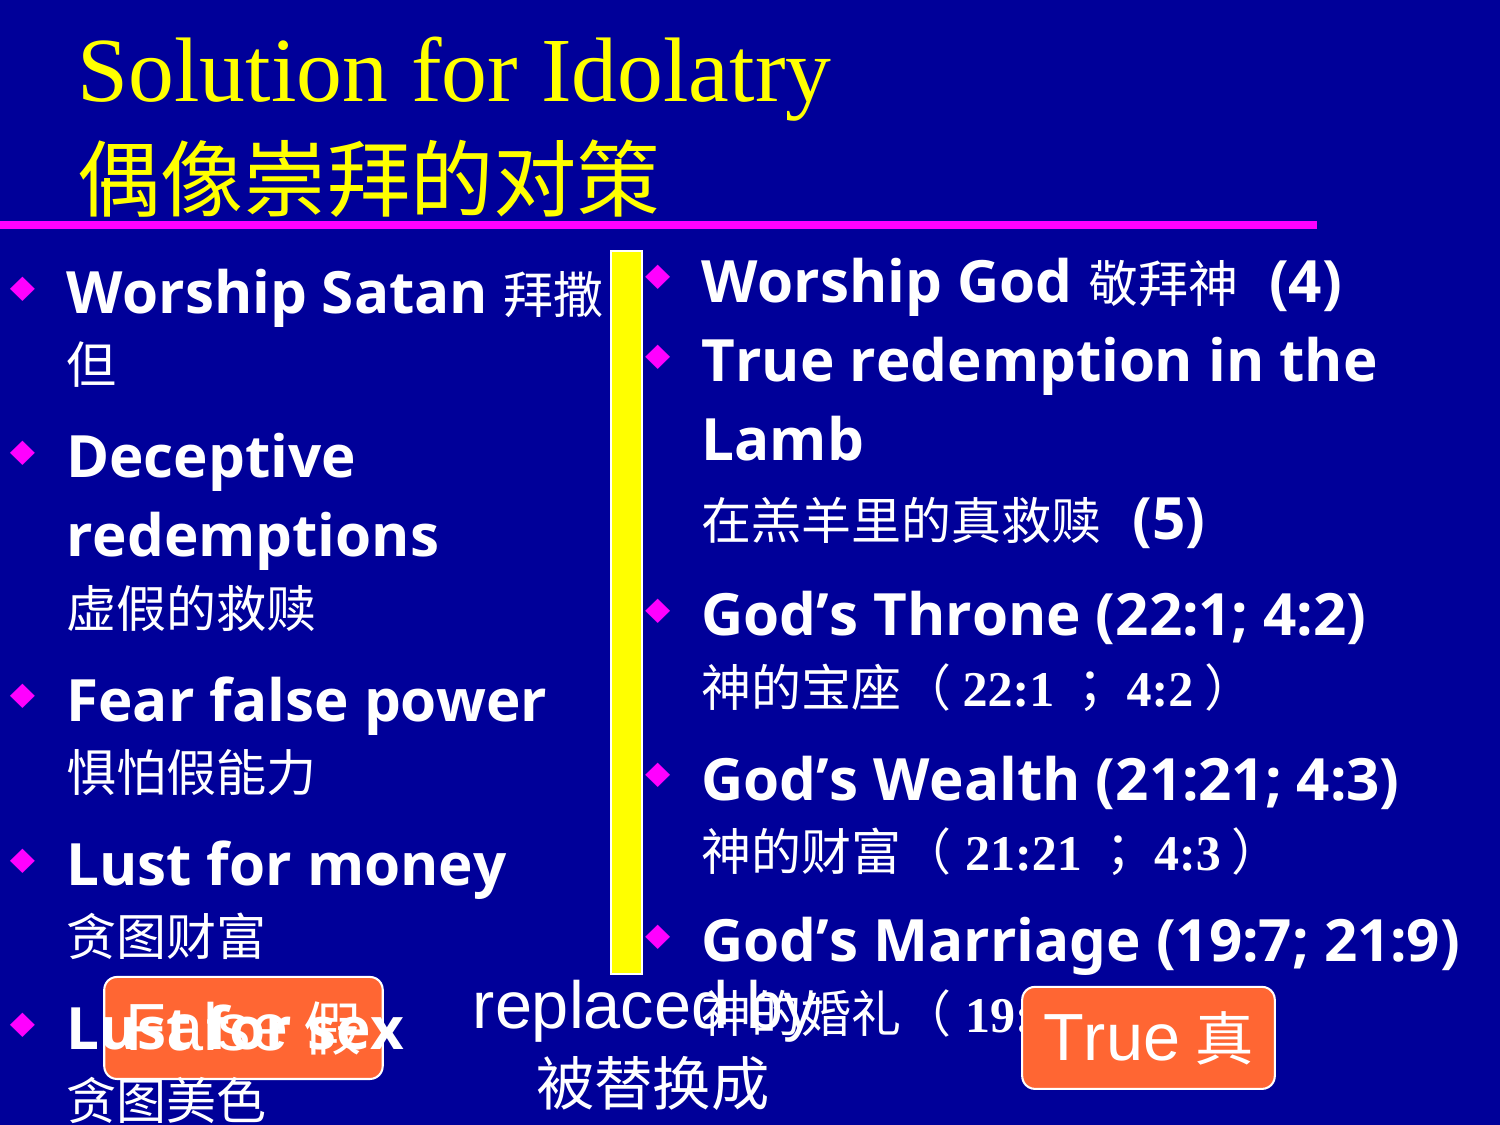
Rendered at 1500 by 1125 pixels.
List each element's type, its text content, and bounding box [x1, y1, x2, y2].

list Worship Satan拜撒但 Deceptive redemptions 虚假的救赎 Fear false power 惧怕假能力 Lust for money 贪图财富 Lust for sex 贪图美色 [0, 243, 638, 934]
list Worship God敬拜神 (4) True redemption in the Lamb 在羔羊里的真救赎 (5) God’s Throne (22:1; 4:2) 神的宝座（22:1；4:2） God’s Wealth (21:21; 4:3) 神的财富（21:21；4:3） God’s Marriage (19:7; 21:9) 神的婚礼（19:7；21:9） [630, 232, 1499, 935]
text_box replaced by被替换成 [457, 960, 866, 1125]
title Solution for Idolatry 偶像崇拜的对策 [62, 0, 1338, 243]
text_box True真 [1022, 986, 1275, 1089]
text_box [610, 250, 642, 974]
text_box False假 [104, 976, 383, 1079]
